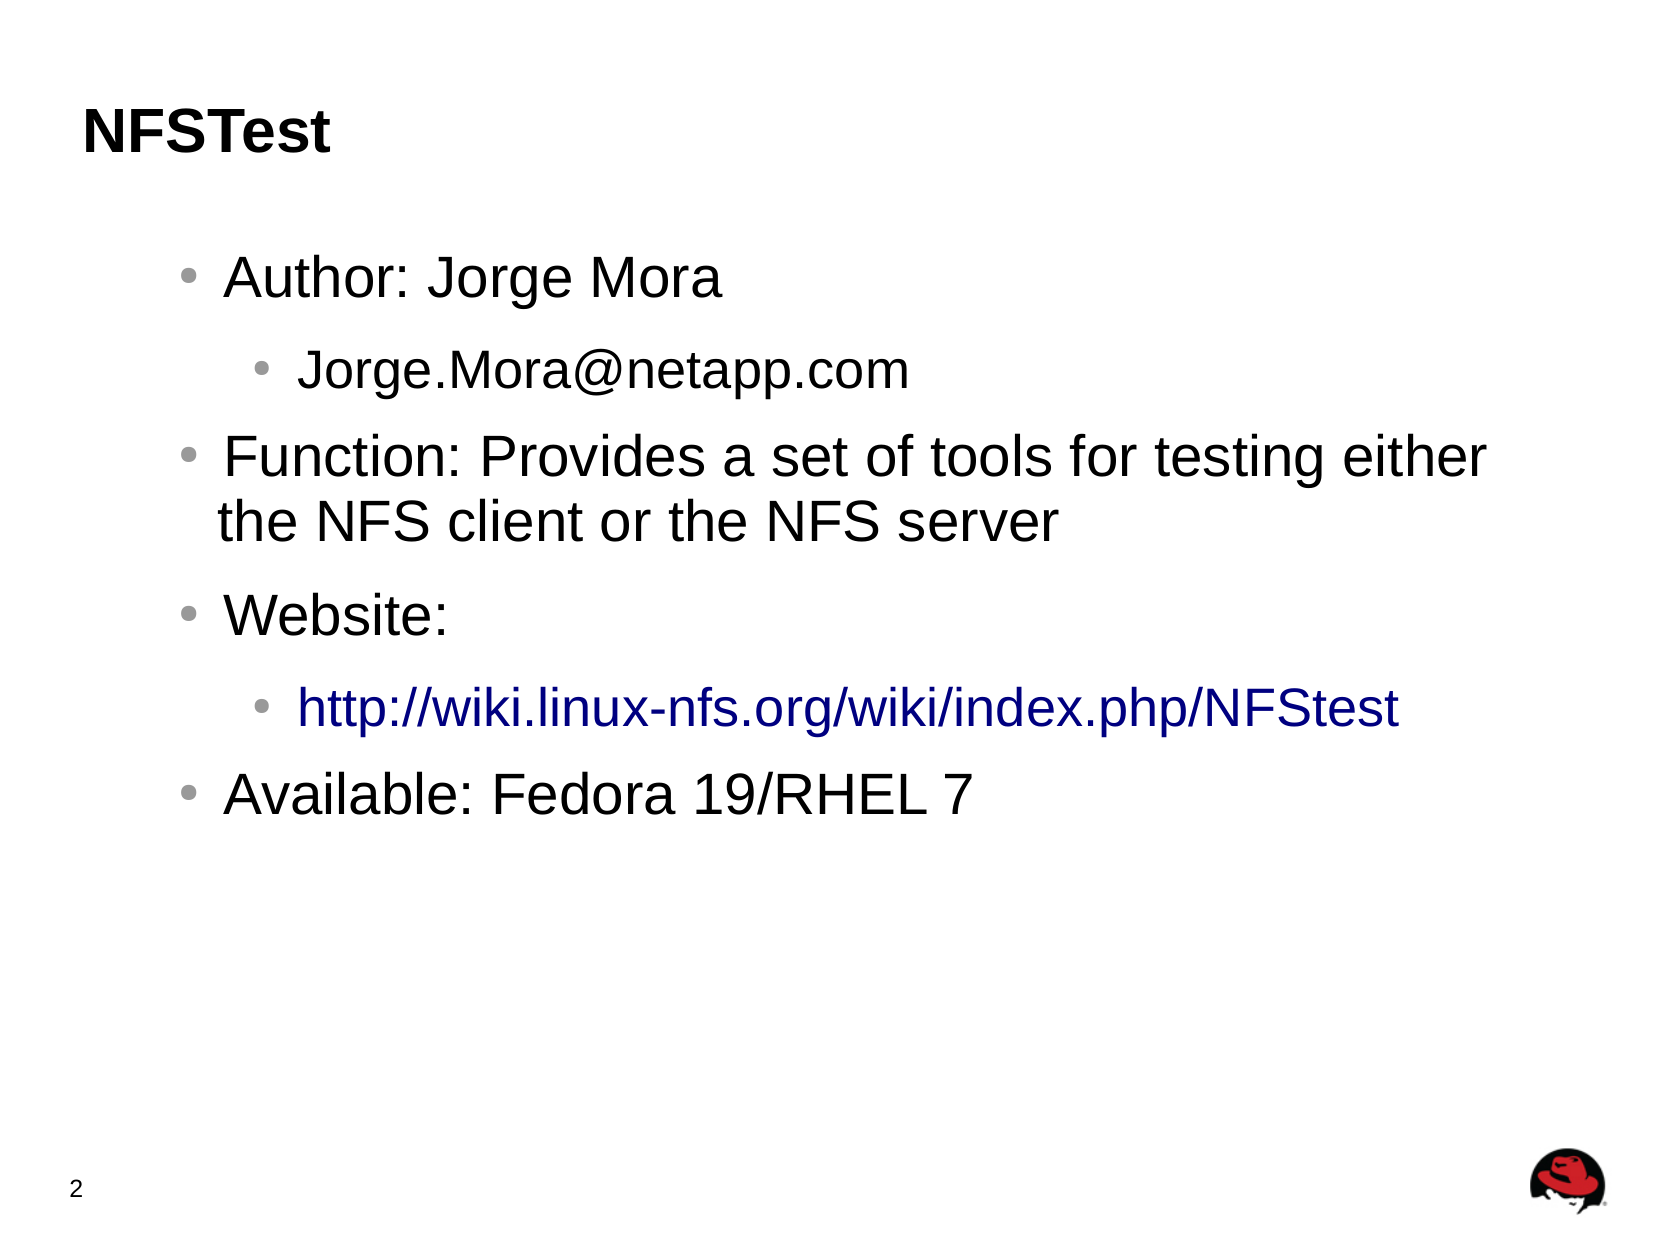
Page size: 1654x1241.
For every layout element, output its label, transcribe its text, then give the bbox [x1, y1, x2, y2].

title NFSTest [82, 37, 1571, 226]
list Author: Jorge Mora Jorge.Mora@netapp.com Function: Provides a set of tools for testing either the NFS client or the NFS server Website: http://wiki.linux-nfs.org/wiki/index.php/NFStest Available: Fedora 19/RHEL 7 [86, 244, 1576, 1039]
picture [1529, 1146, 1613, 1224]
